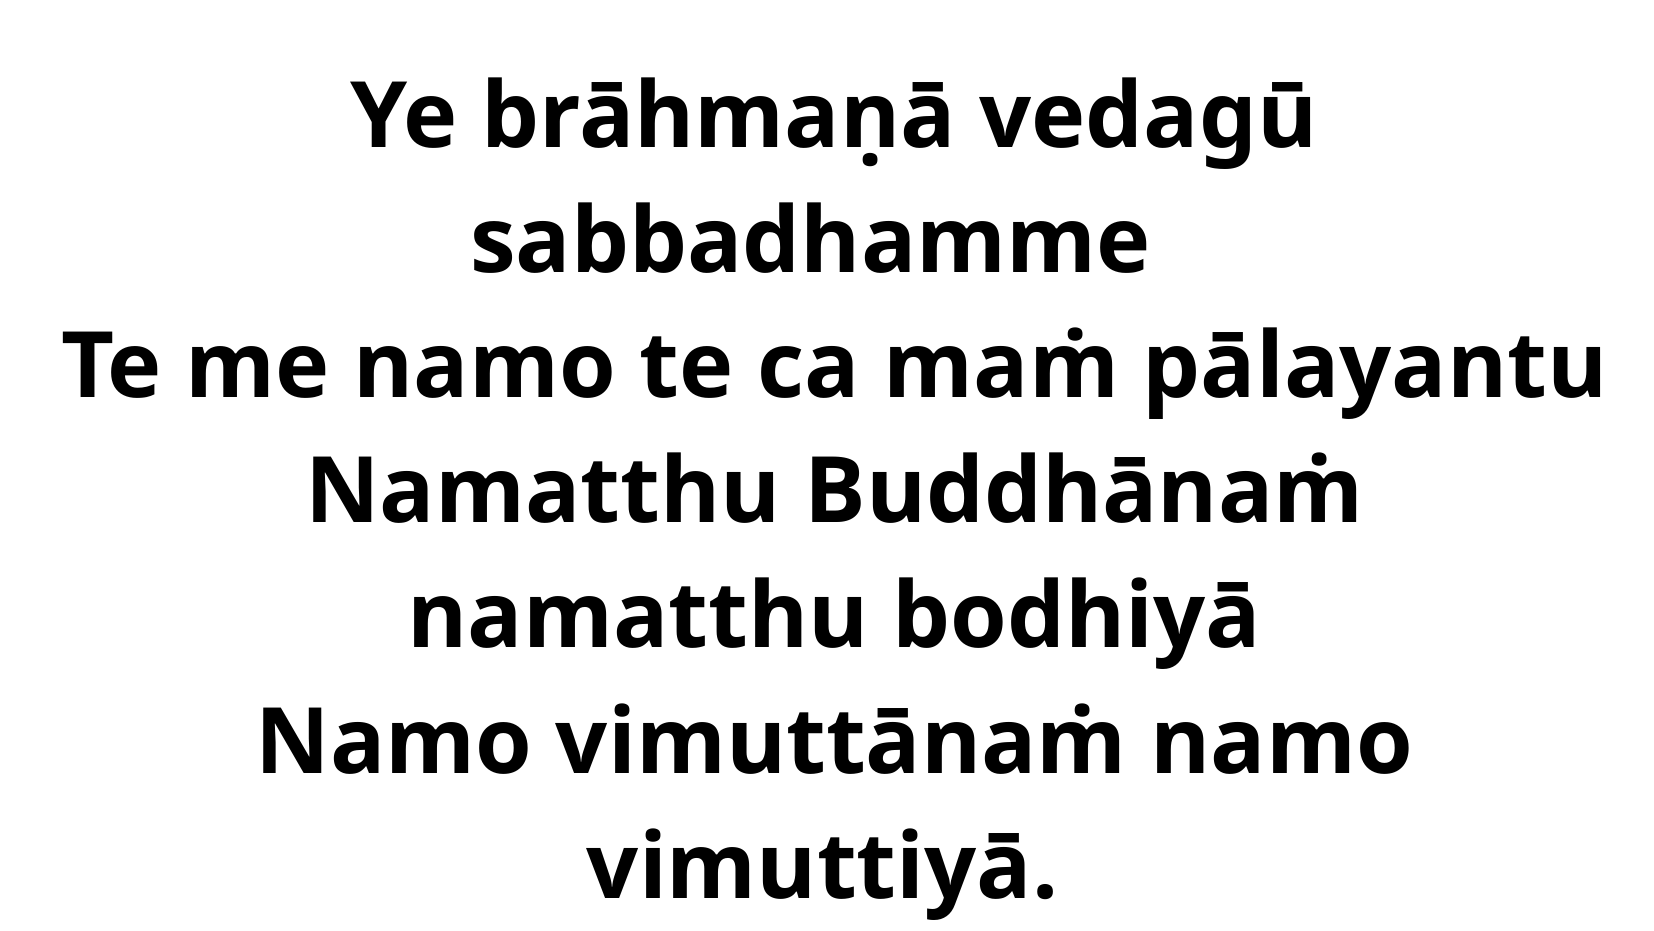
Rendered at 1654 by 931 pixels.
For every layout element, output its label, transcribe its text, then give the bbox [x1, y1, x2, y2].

subtitle Ye brāhmaṇā vedagū sabbadhamme Te me namo te ca maṁ pālayantu Namatthu Buddhānaṁ namatthu bodhiyā Namo vimuttānaṁ namo vimuttiyā. [51, 157, 1618, 818]
